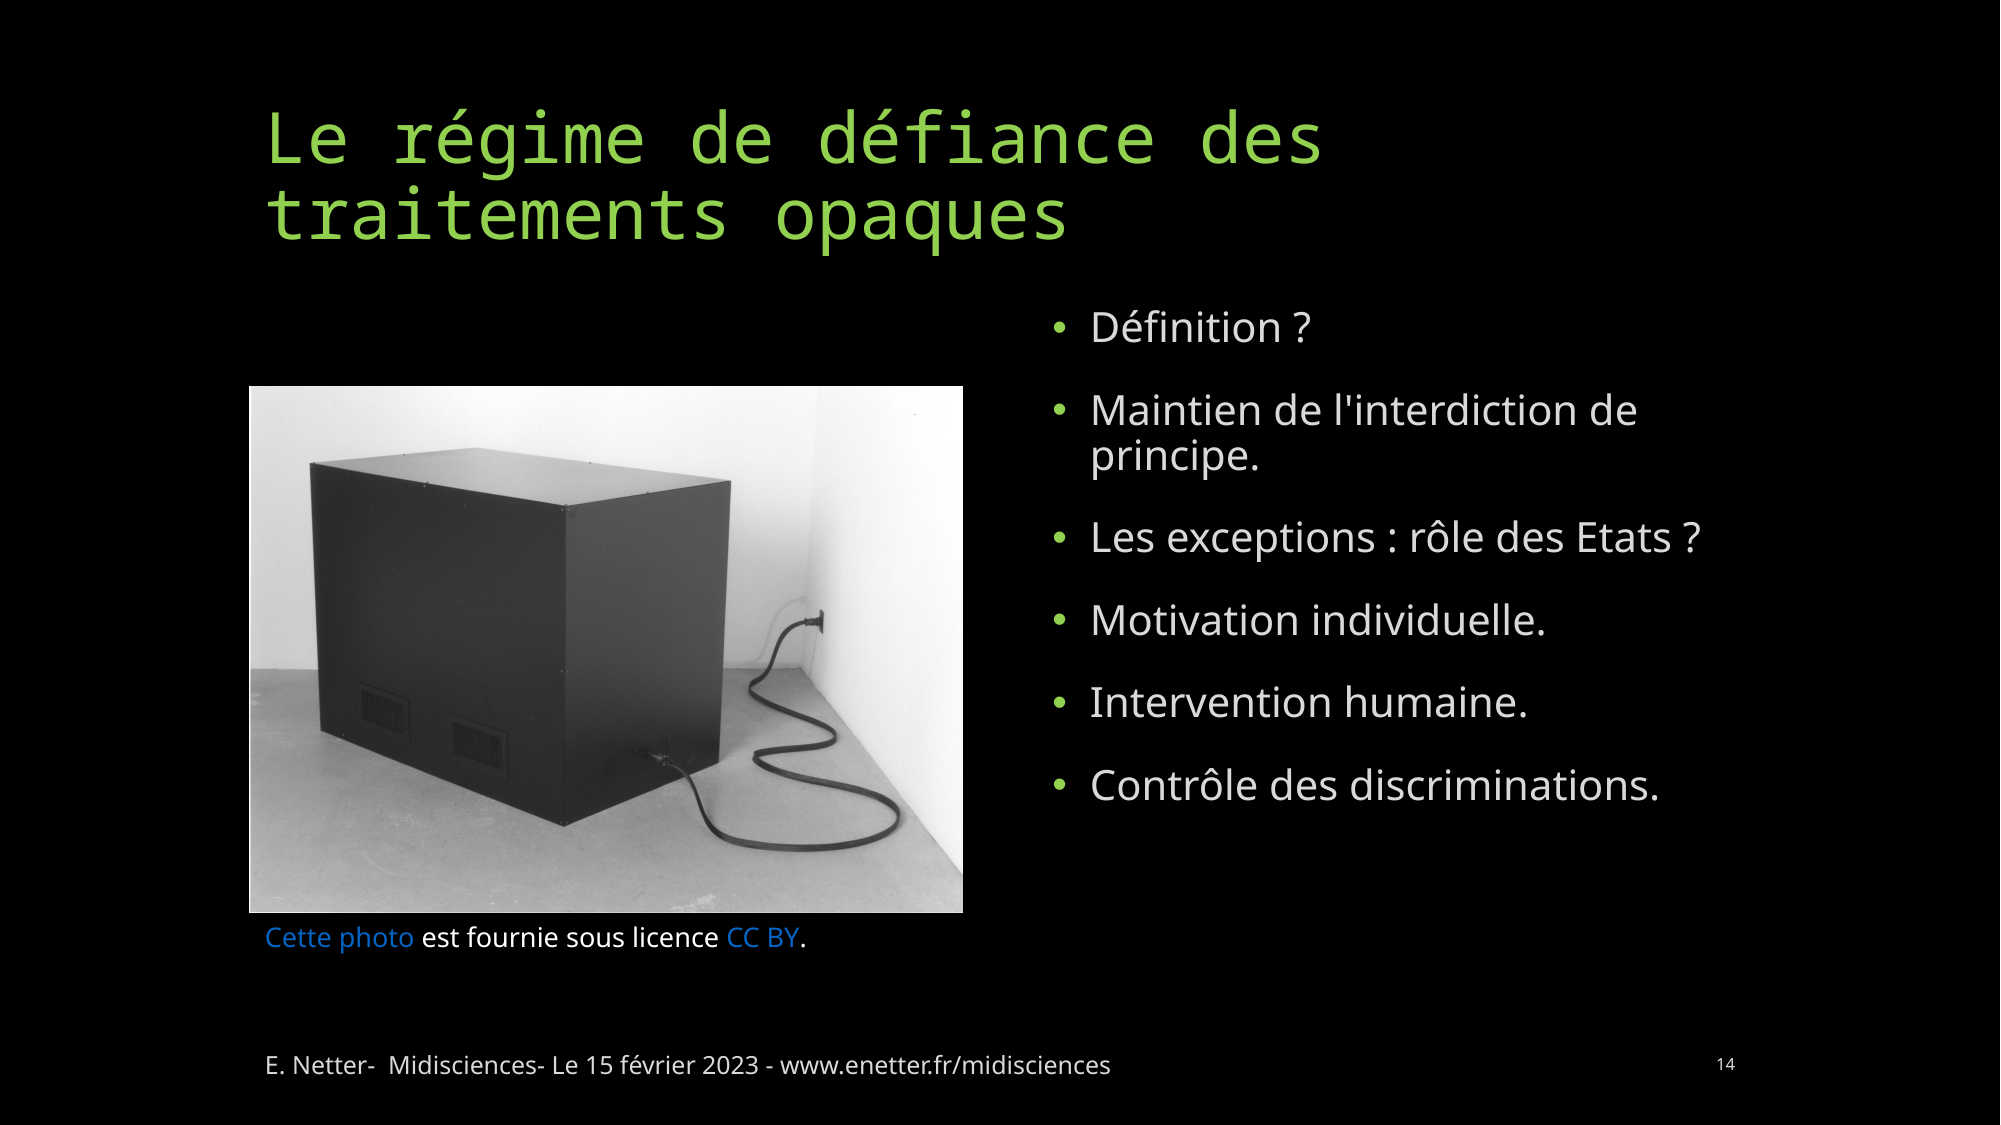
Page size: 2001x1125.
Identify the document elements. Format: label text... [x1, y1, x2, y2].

text_box Cette photo est fournie sous licence CC BY. [249, 912, 963, 965]
footer E. Netter- Midisciences- Le 15 février 2023 - www.enetter.fr/midisciences [249, 1043, 1379, 1086]
list Définition ? Maintien de l'interdiction de principe. Les exceptions : rôle des Etats ? Motivation individuelle. Intervention humaine. Contrôle des discriminations. [1037, 299, 1750, 1000]
title Le régime de défiance des traitements opaques [249, 75, 1750, 263]
slide_number <numéro> [1612, 1043, 1750, 1086]
picture [249, 386, 963, 912]
